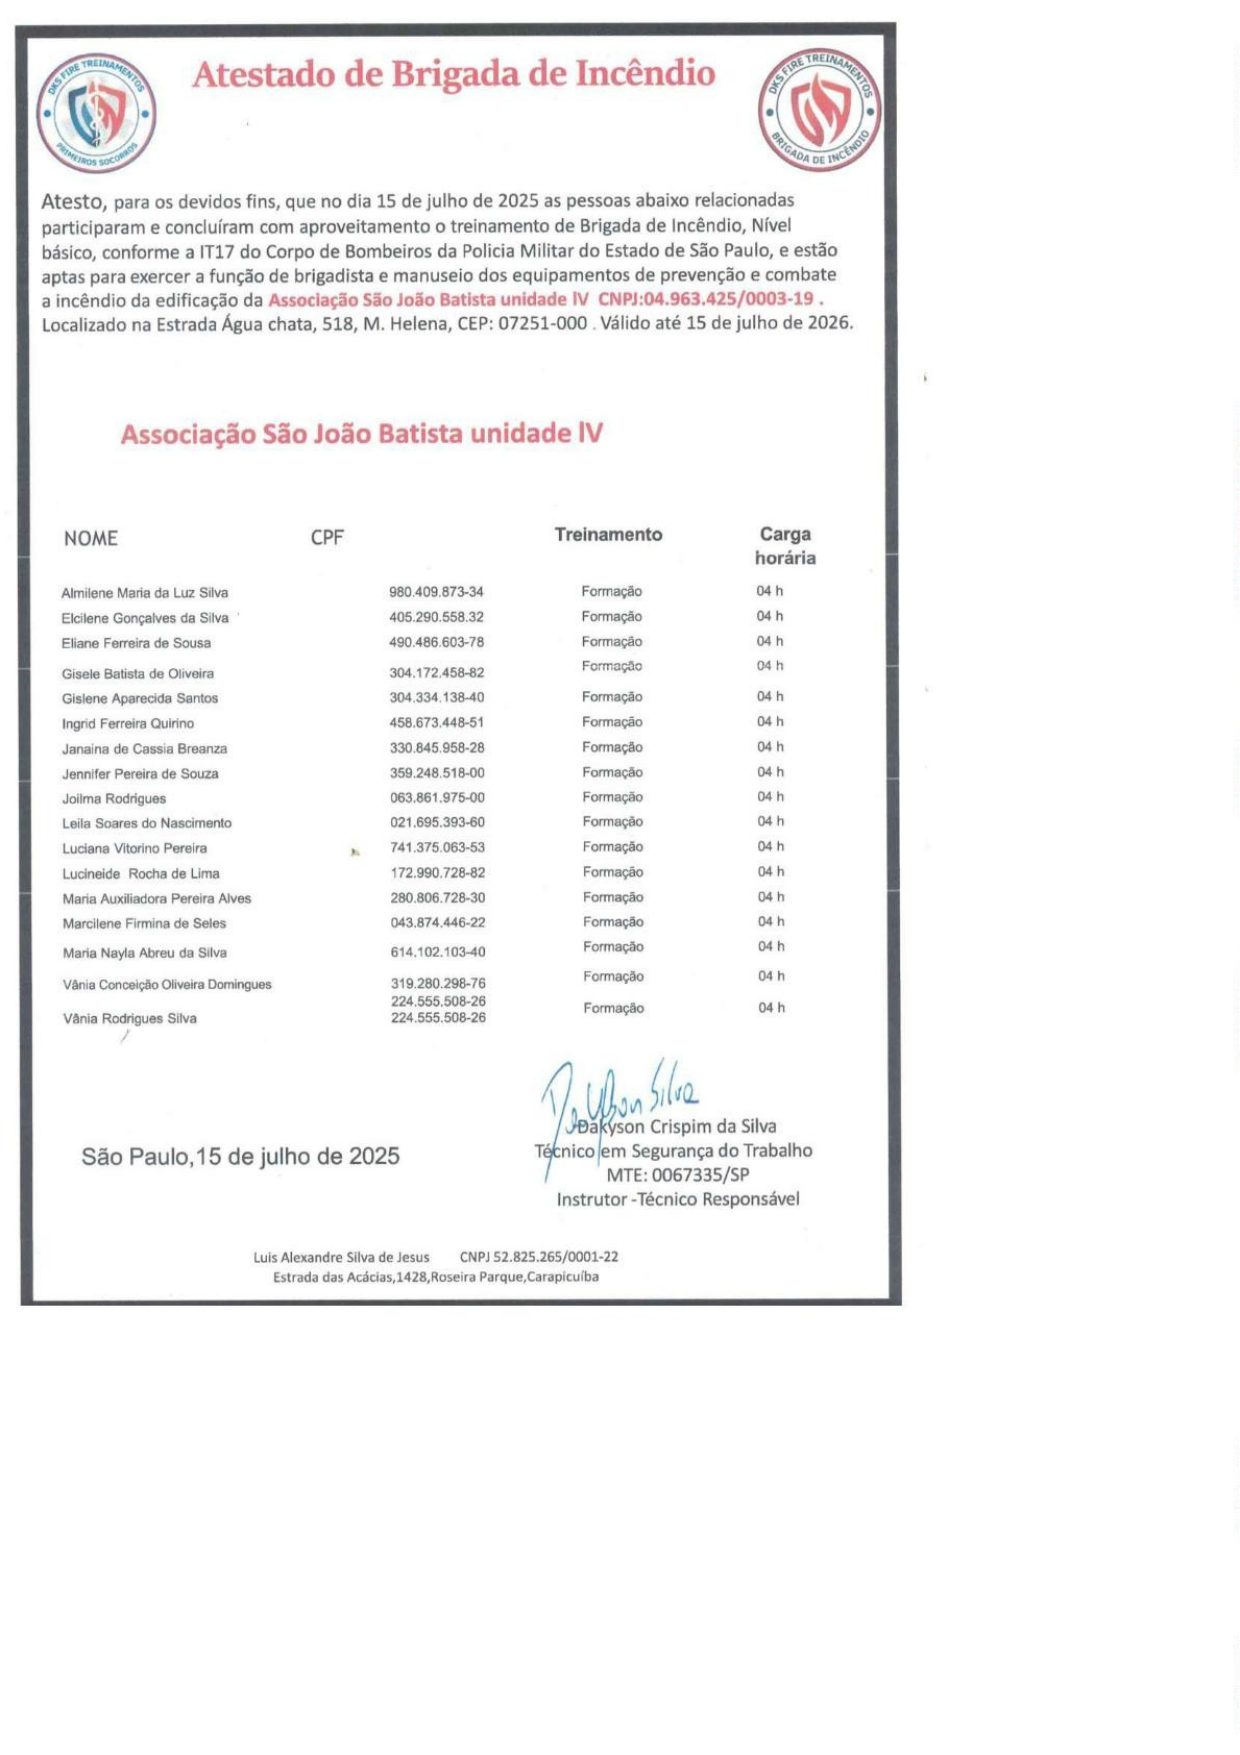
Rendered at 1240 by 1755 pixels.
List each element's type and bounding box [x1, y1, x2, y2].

text_box [0, 18, 1240, 1736]
